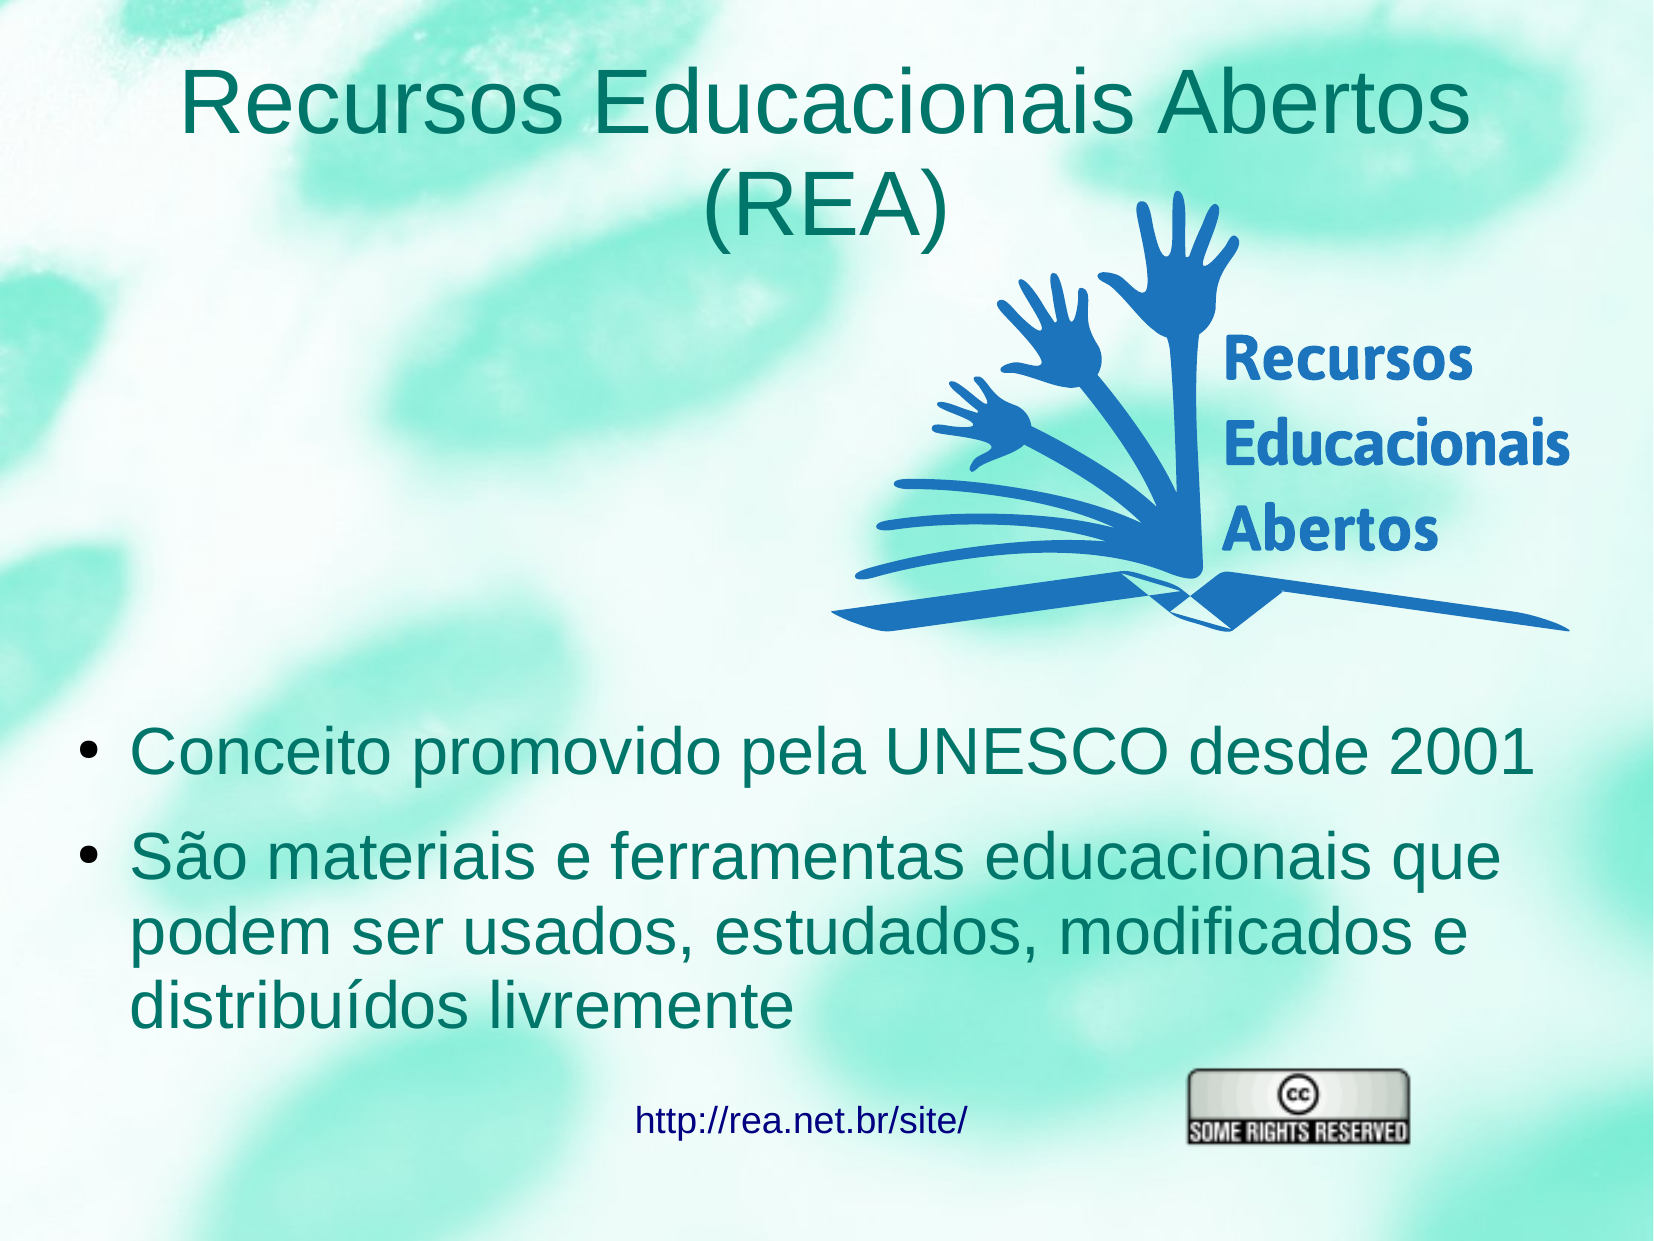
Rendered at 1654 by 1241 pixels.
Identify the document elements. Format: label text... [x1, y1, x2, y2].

title Recursos Educacionais Abertos (REA) [82, 49, 1571, 257]
text_box http://rea.net.br/site/ [620, 1092, 1152, 1150]
picture [0, 0, 1654, 1241]
list Conceito promovido pela UNESCO desde 2001 São materiais e ferramentas educacionais que podem ser usados, estudados, modificados e distribuídos livremente [59, 714, 1548, 1179]
